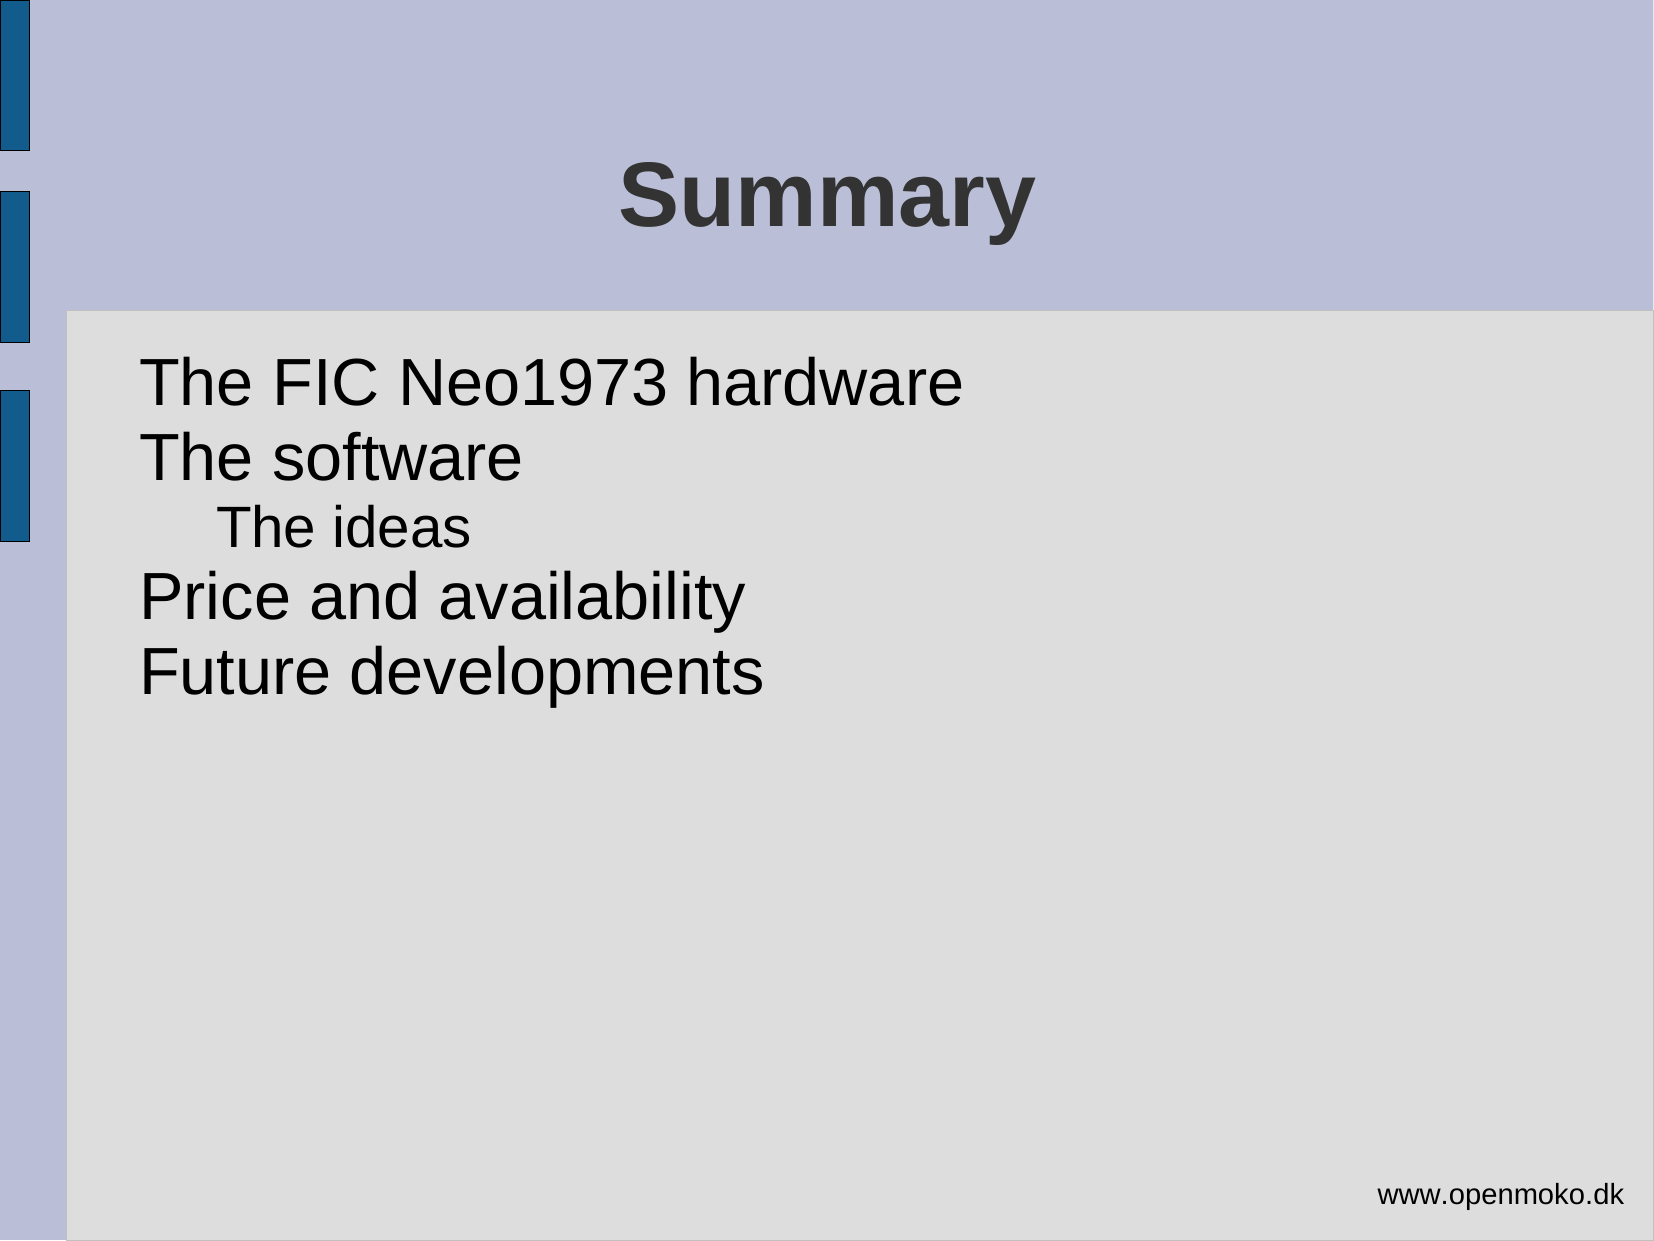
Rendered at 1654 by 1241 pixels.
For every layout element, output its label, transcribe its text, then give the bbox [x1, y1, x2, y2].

title Summary [121, 91, 1534, 299]
list The FIC Neo1973 hardware The software The ideas Price and availability Future developments [121, 344, 1534, 1127]
